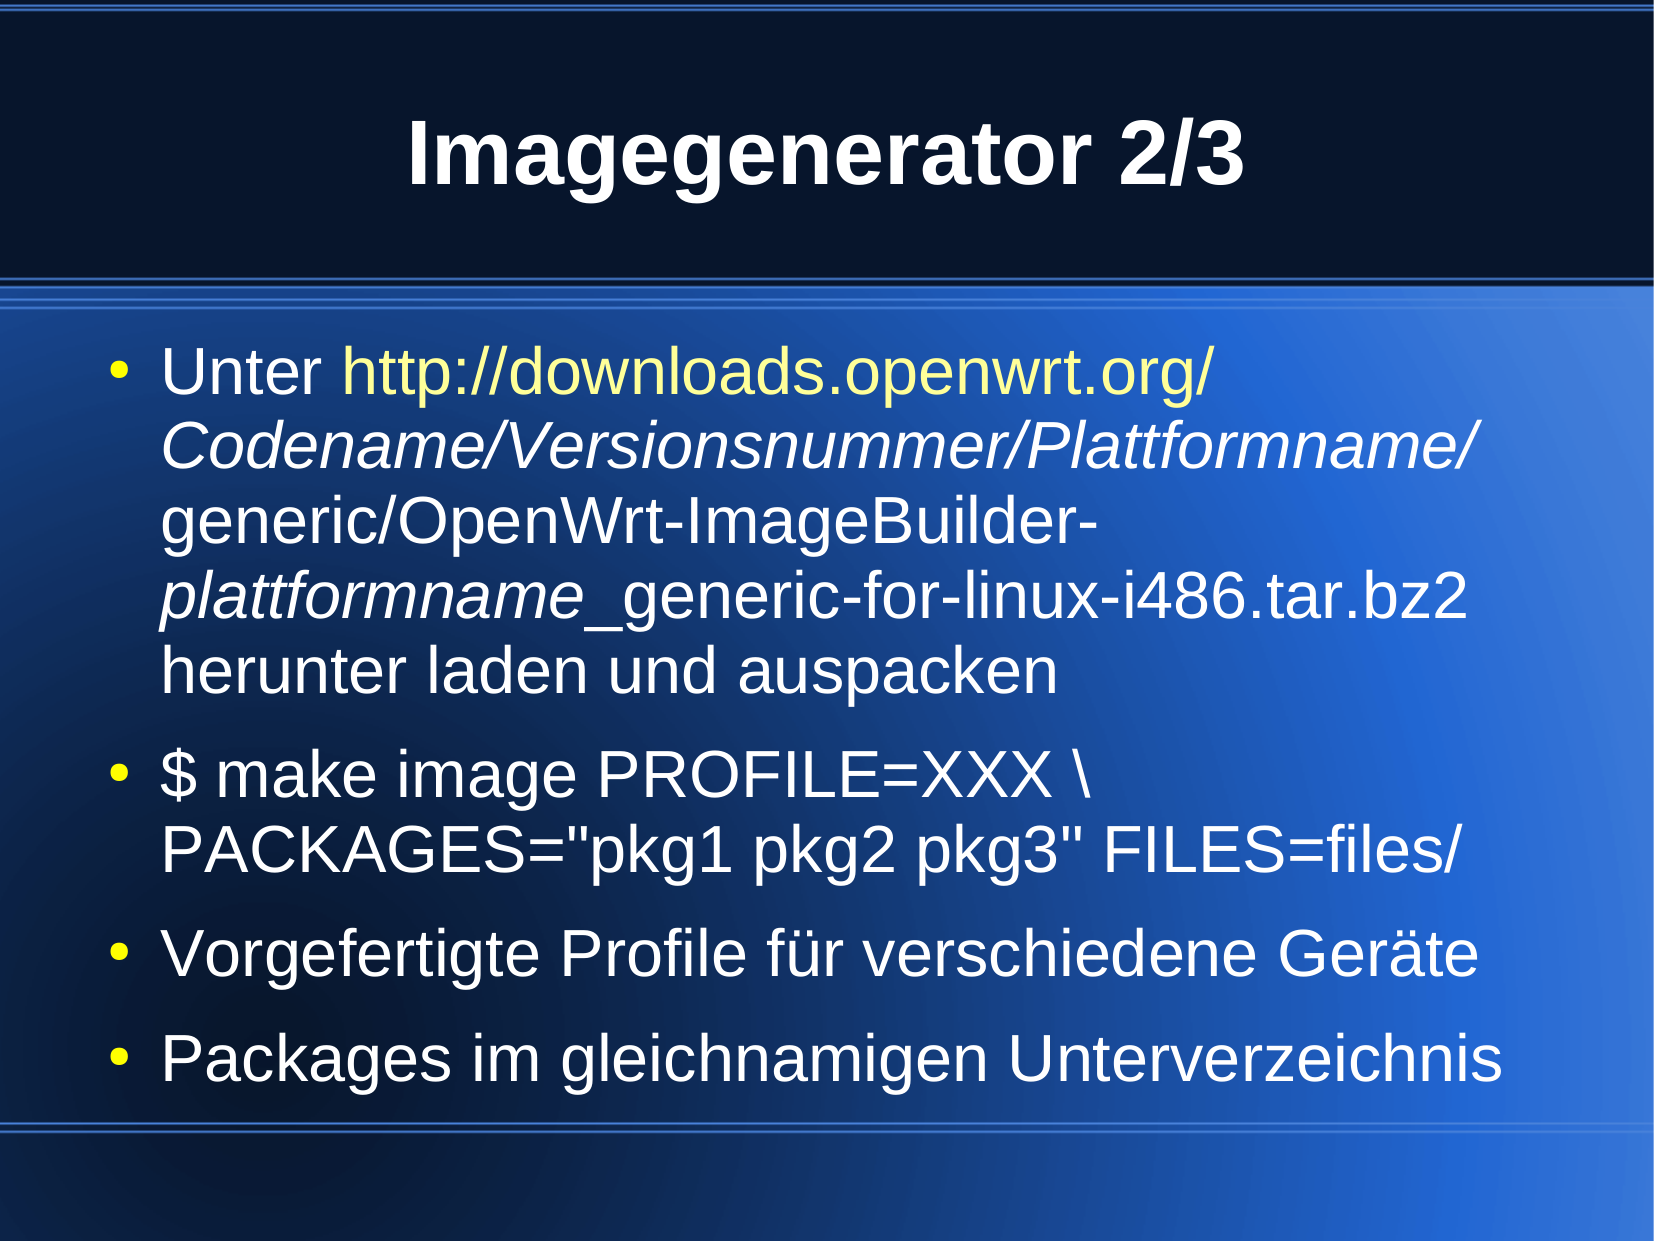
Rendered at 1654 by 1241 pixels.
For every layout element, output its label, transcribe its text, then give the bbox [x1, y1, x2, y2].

list Unter http://downloads.openwrt.org/ Codename/Versionsnummer/Plattformname/ generic/OpenWrt-ImageBuilder-plattformname_generic-for-linux-i486.tar.bz2 herunter laden und auspacken $ make image PROFILE=XXX \ PACKAGES="pkg1 pkg2 pkg3" FILES=files/ Vorgefertigte Profile für verschiedene Geräte Packages im gleichnamigen Unterverzeichnis [89, 333, 1578, 1138]
title Imagegenerator 2/3 [82, 56, 1571, 250]
picture [0, 0, 1654, 1241]
